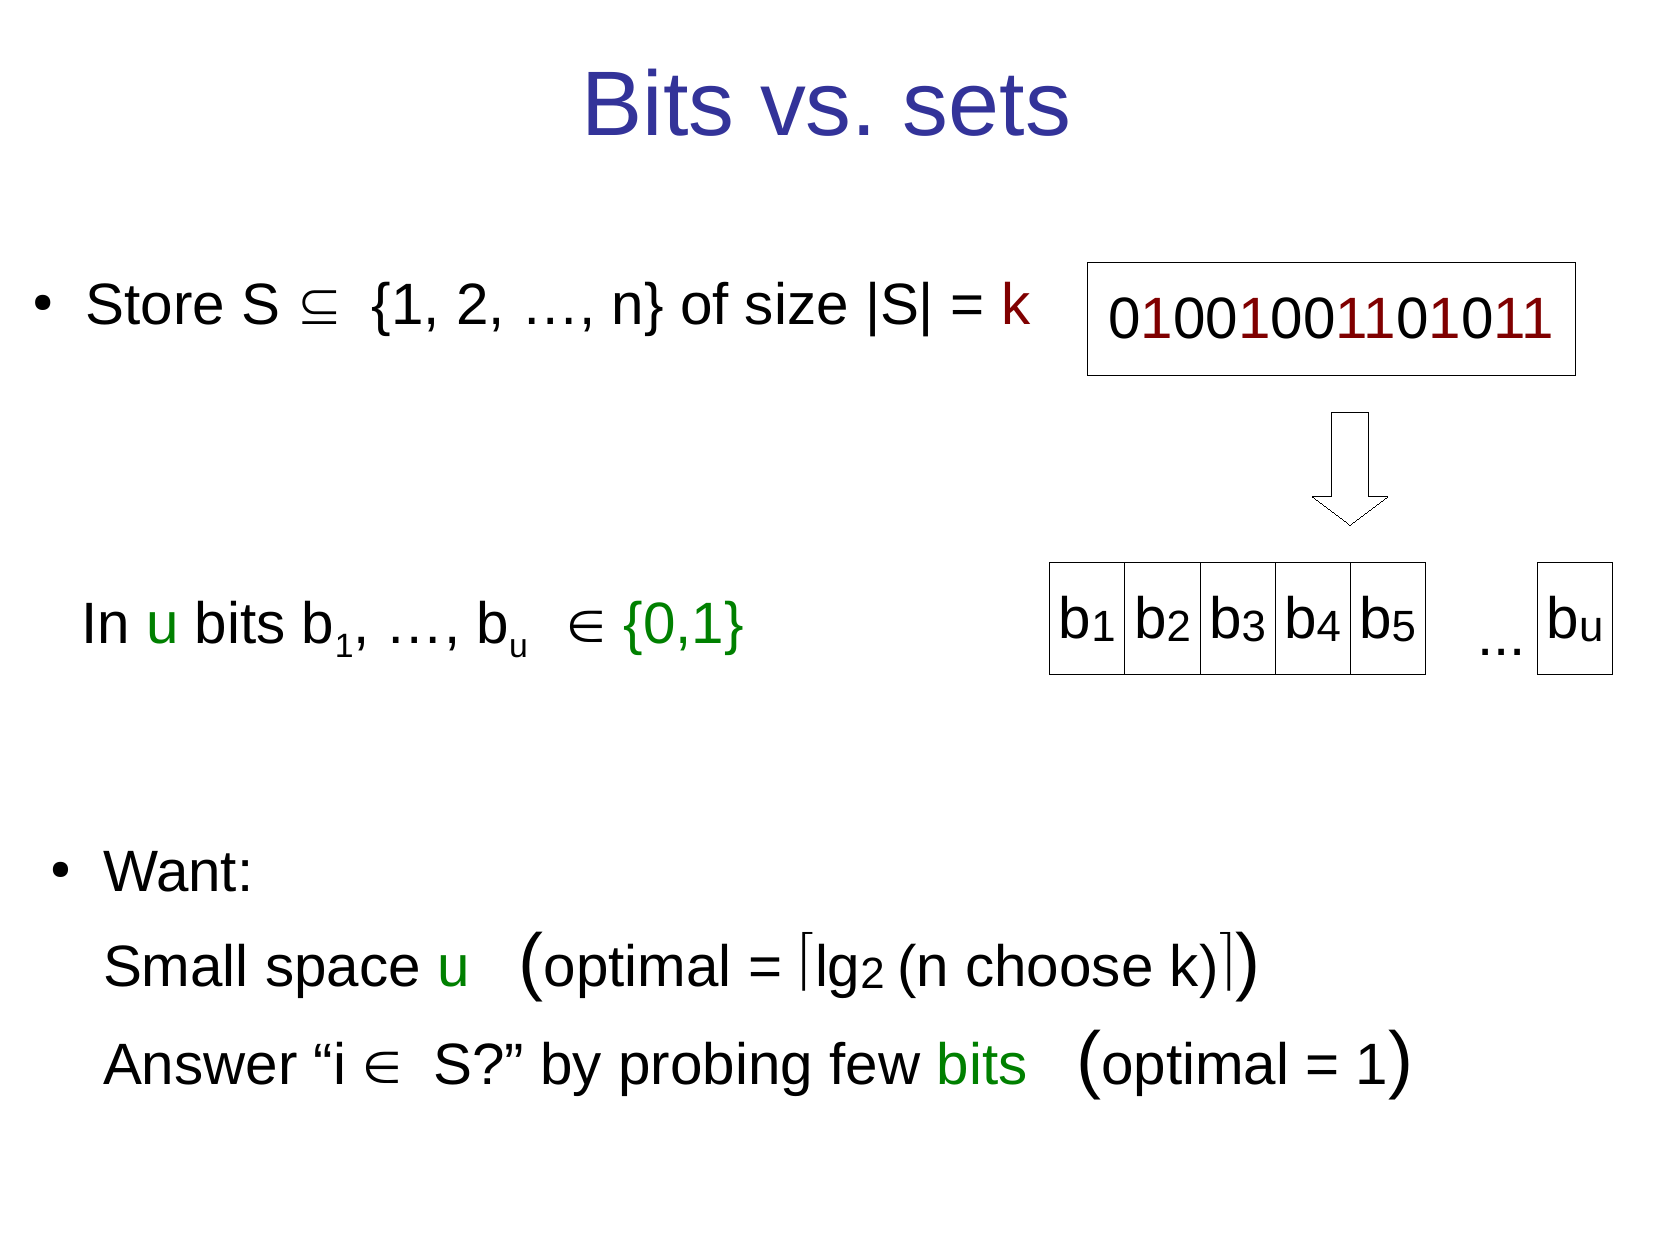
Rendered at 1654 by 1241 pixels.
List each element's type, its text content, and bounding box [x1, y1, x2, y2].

text_box b1 [1049, 562, 1124, 675]
title Bits vs. sets [124, 0, 1530, 207]
text_box b5 [1350, 562, 1426, 675]
text_box ... [1462, 595, 1576, 675]
text_box b4 [1275, 562, 1350, 675]
text_box b2 [1124, 562, 1200, 675]
text_box b3 [1200, 562, 1275, 675]
text_box 01001001101011 [1087, 262, 1576, 376]
text_box bu [1537, 562, 1613, 675]
list Store S  {1, 2, …, n} of size |S| = k In u bits b1, …, bu  {0,1} Want: Small space u (optimal = lg2 (n choose k)) Answer “i  S?” by probing few bits (optimal = 1) [0, 184, 1654, 1238]
